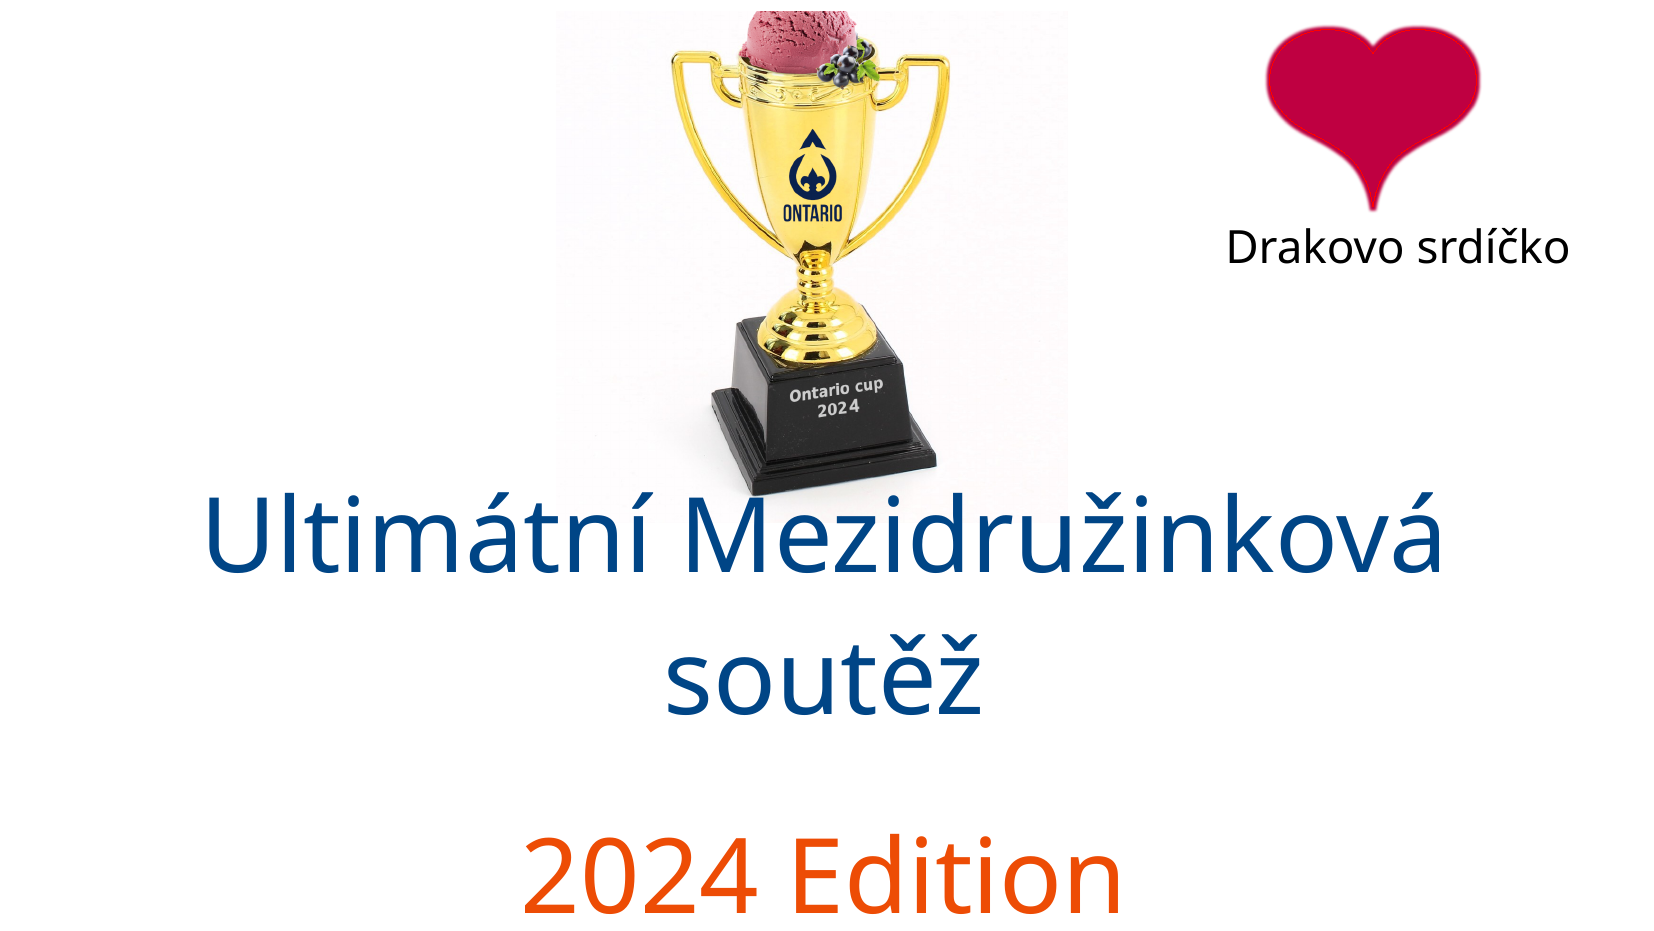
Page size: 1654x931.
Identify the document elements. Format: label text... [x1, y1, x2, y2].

text_box Drakovo srdíčko [1210, 206, 1625, 355]
picture [556, 11, 1068, 485]
text_box [1269, 29, 1477, 206]
subtitle Ultimátní Mezidružinková soutěž 2024 Edition [80, 485, 1569, 921]
